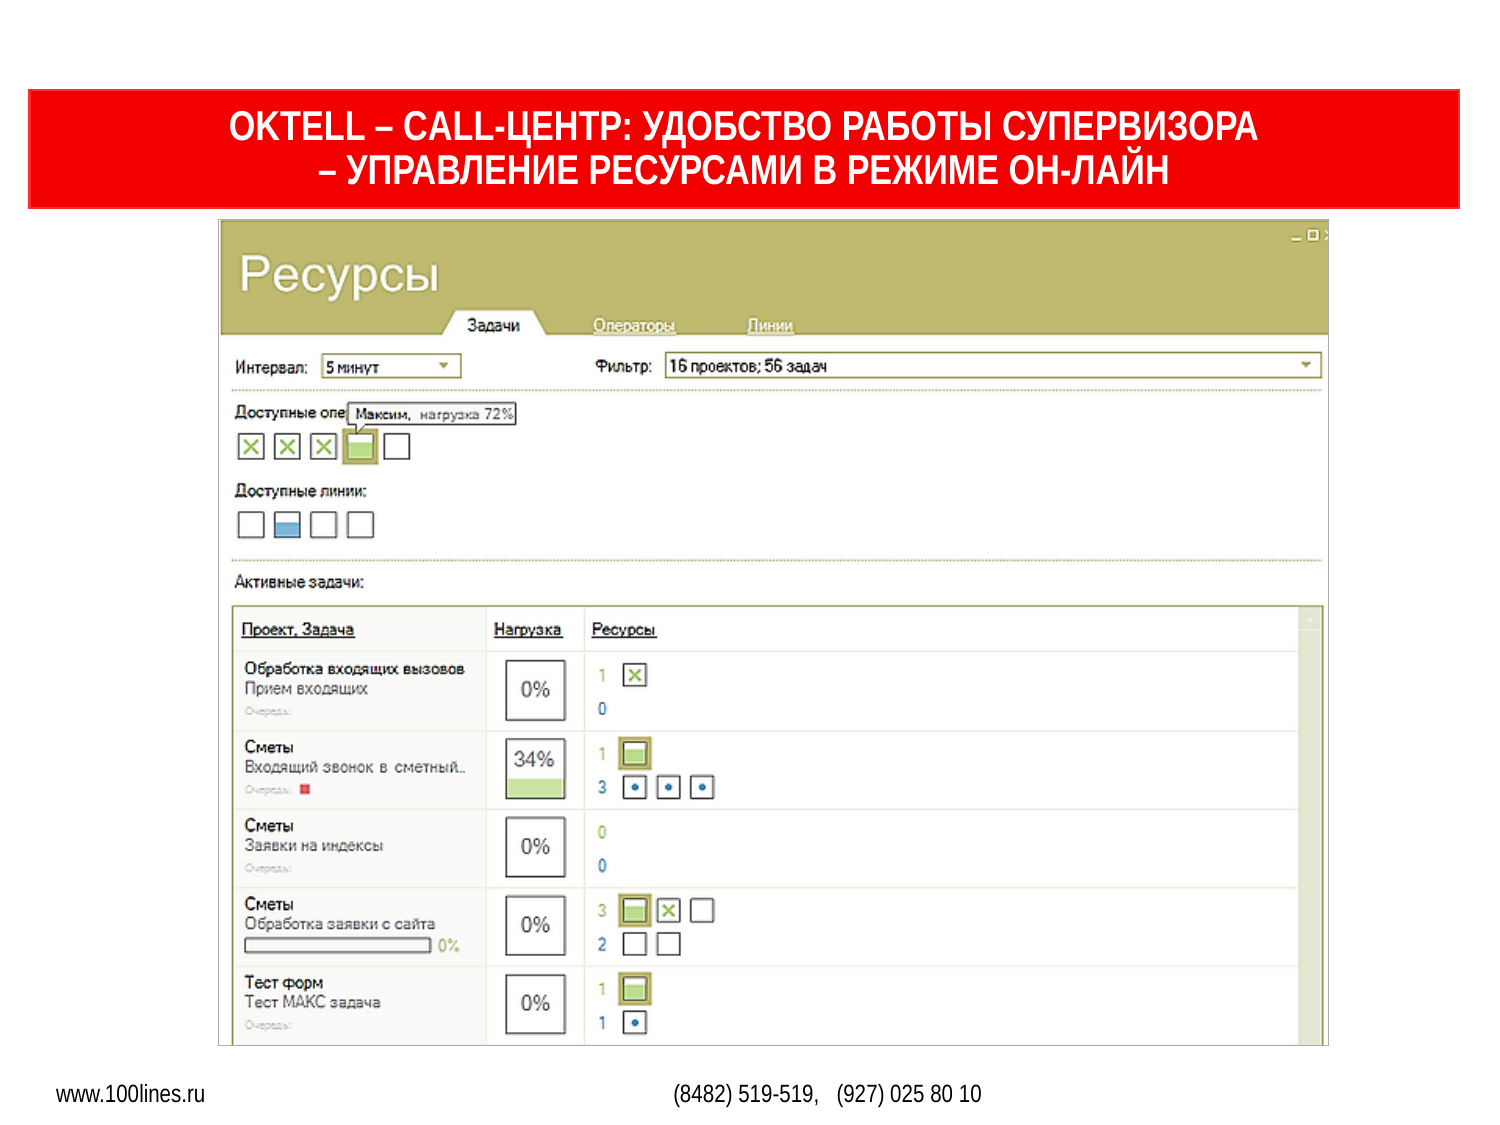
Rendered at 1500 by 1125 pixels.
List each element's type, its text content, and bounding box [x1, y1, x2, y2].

text_box www.100lines.ru (8482) 519-519, (927) 025 80 10 [41, 1070, 1459, 1103]
picture [218, 219, 1329, 1046]
text_box OKTELL – CALL-ЦЕНТР: УДОБСТВО РАБОТЫ СУПЕРВИЗОРА – УПРАВЛЕНИЕ РЕСУРСАМИ В РЕЖИМЕ ОН-ЛАЙН [29, 89, 1459, 209]
